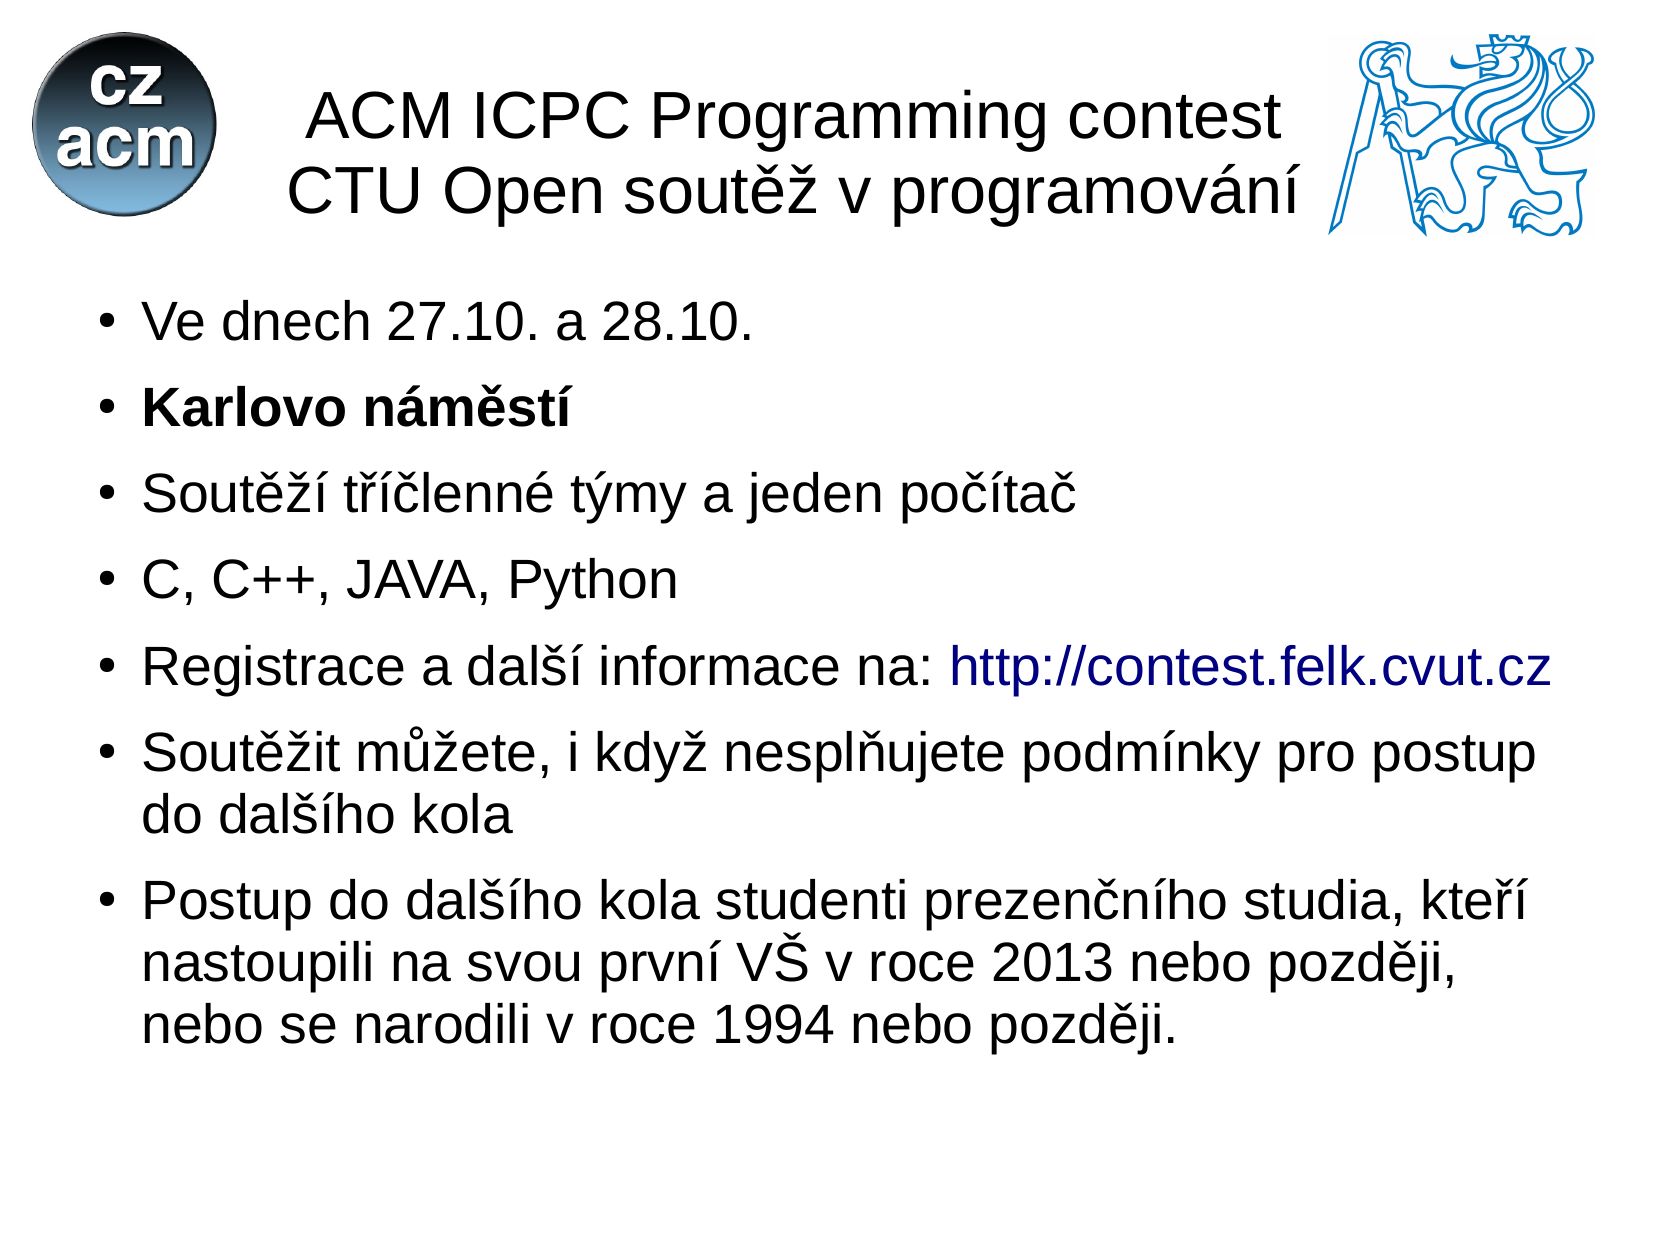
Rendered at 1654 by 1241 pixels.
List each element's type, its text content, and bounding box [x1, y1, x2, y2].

picture [1328, 34, 1595, 237]
list Ve dnech 27.10. a 28.10. Karlovo náměstí Soutěží tříčlenné týmy a jeden počítač C, C++, JAVA, Python Registrace a další informace na: http://contest.felk.cvut.cz Soutěžit můžete, i když nesplňujete podmínky pro postup do dalšího kola Postup do dalšího kola studenti prezenčního studia, kteří nastoupili na svou první VŠ v roce 2013 nebo později, nebo se narodili v roce 1994 nebo později. [82, 290, 1571, 1109]
picture [29, 29, 219, 219]
title ACM ICPC Programming contest CTU Open soutěž v programování [82, 56, 1506, 250]
